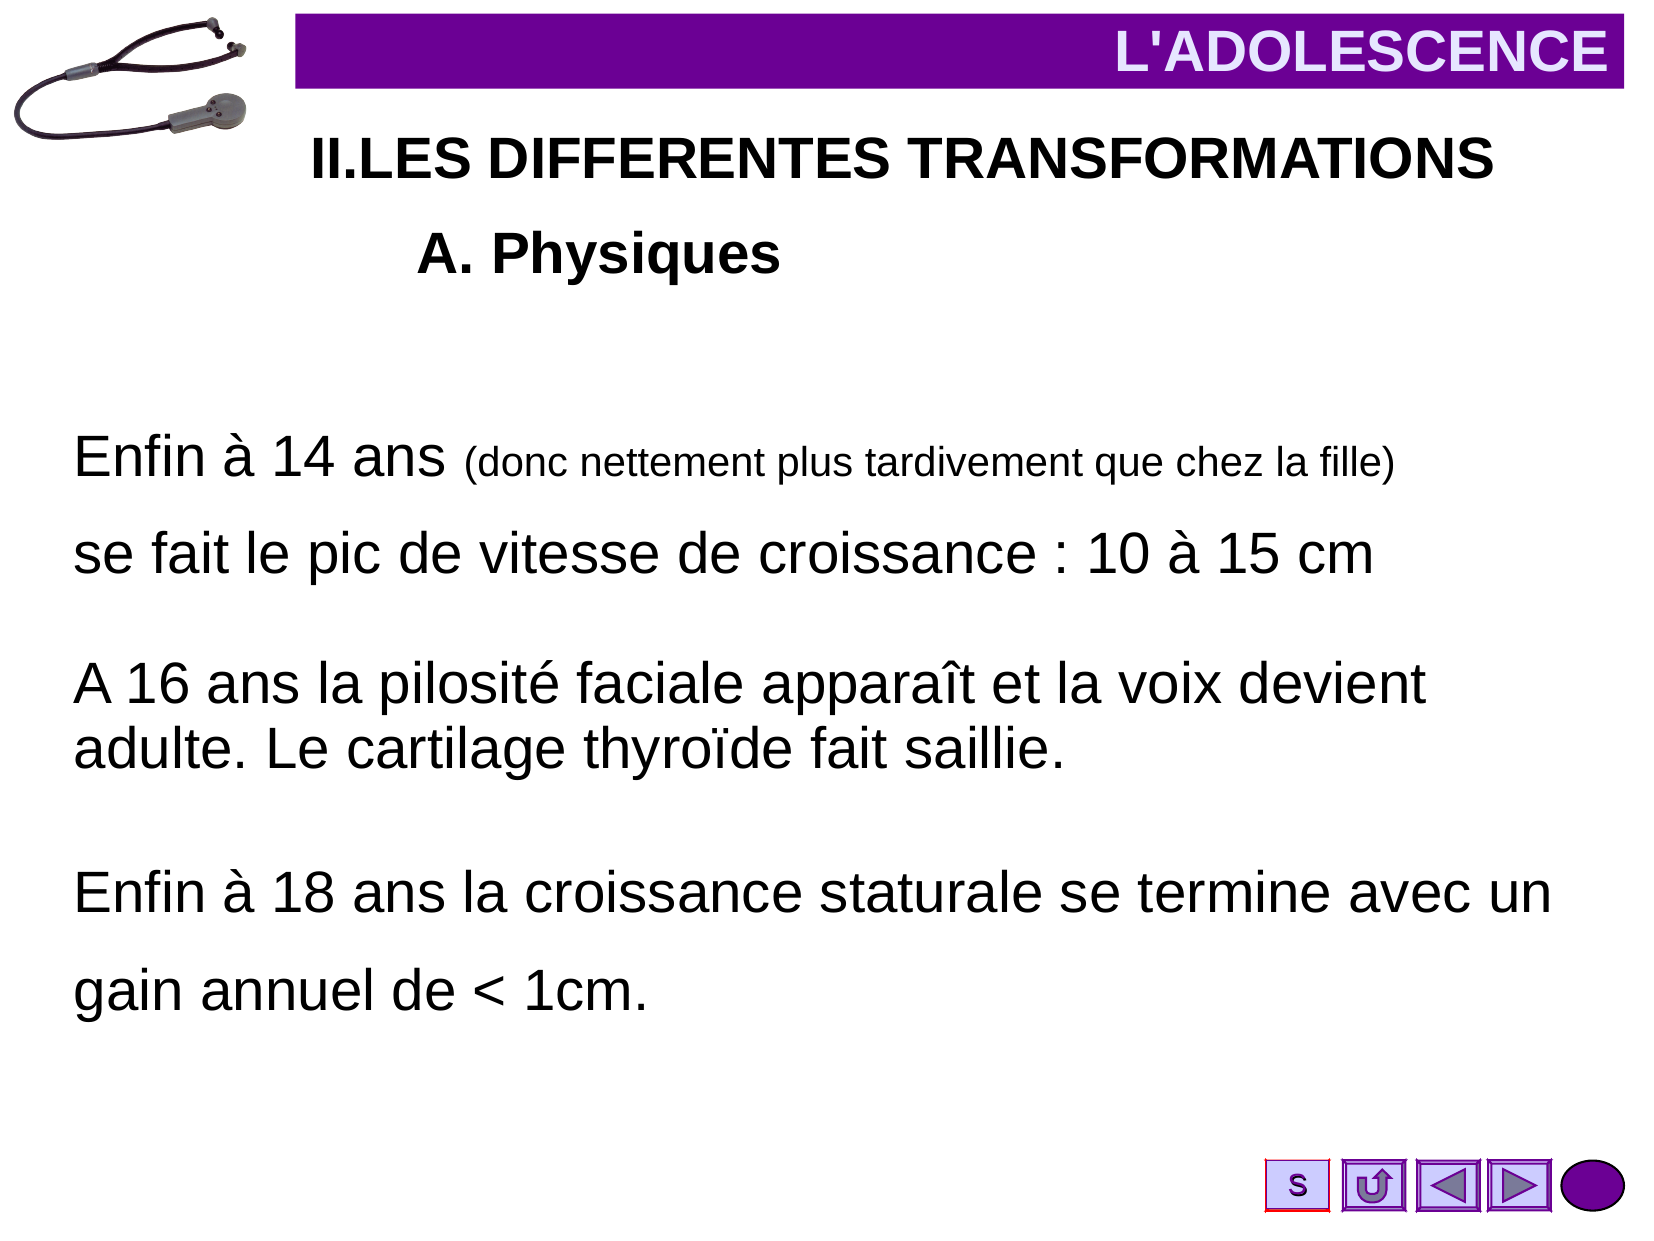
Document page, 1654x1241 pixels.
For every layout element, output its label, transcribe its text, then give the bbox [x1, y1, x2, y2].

text_box II.LES DIFFERENTES TRANSFORMATIONS [295, 118, 1510, 200]
text_box [1595, 1160, 1625, 1211]
text_box Enfin à 14 ans (donc nettement plus tardivement que chez la fille) se fait le pic de vitesse de croissance : 10 à 15 cm A 16 ans la pilosité faciale apparaît et la voix devient adulte. Le cartilage thyroïde fait saillie. Enfin à 18 ans la croissance staturale se termine avec un gain annuel de < 1cm. [59, 383, 1595, 1211]
text_box L'ADOLESCENCE [295, 13, 1625, 89]
picture [8, 8, 260, 153]
text_box A. Physiques [401, 213, 799, 294]
